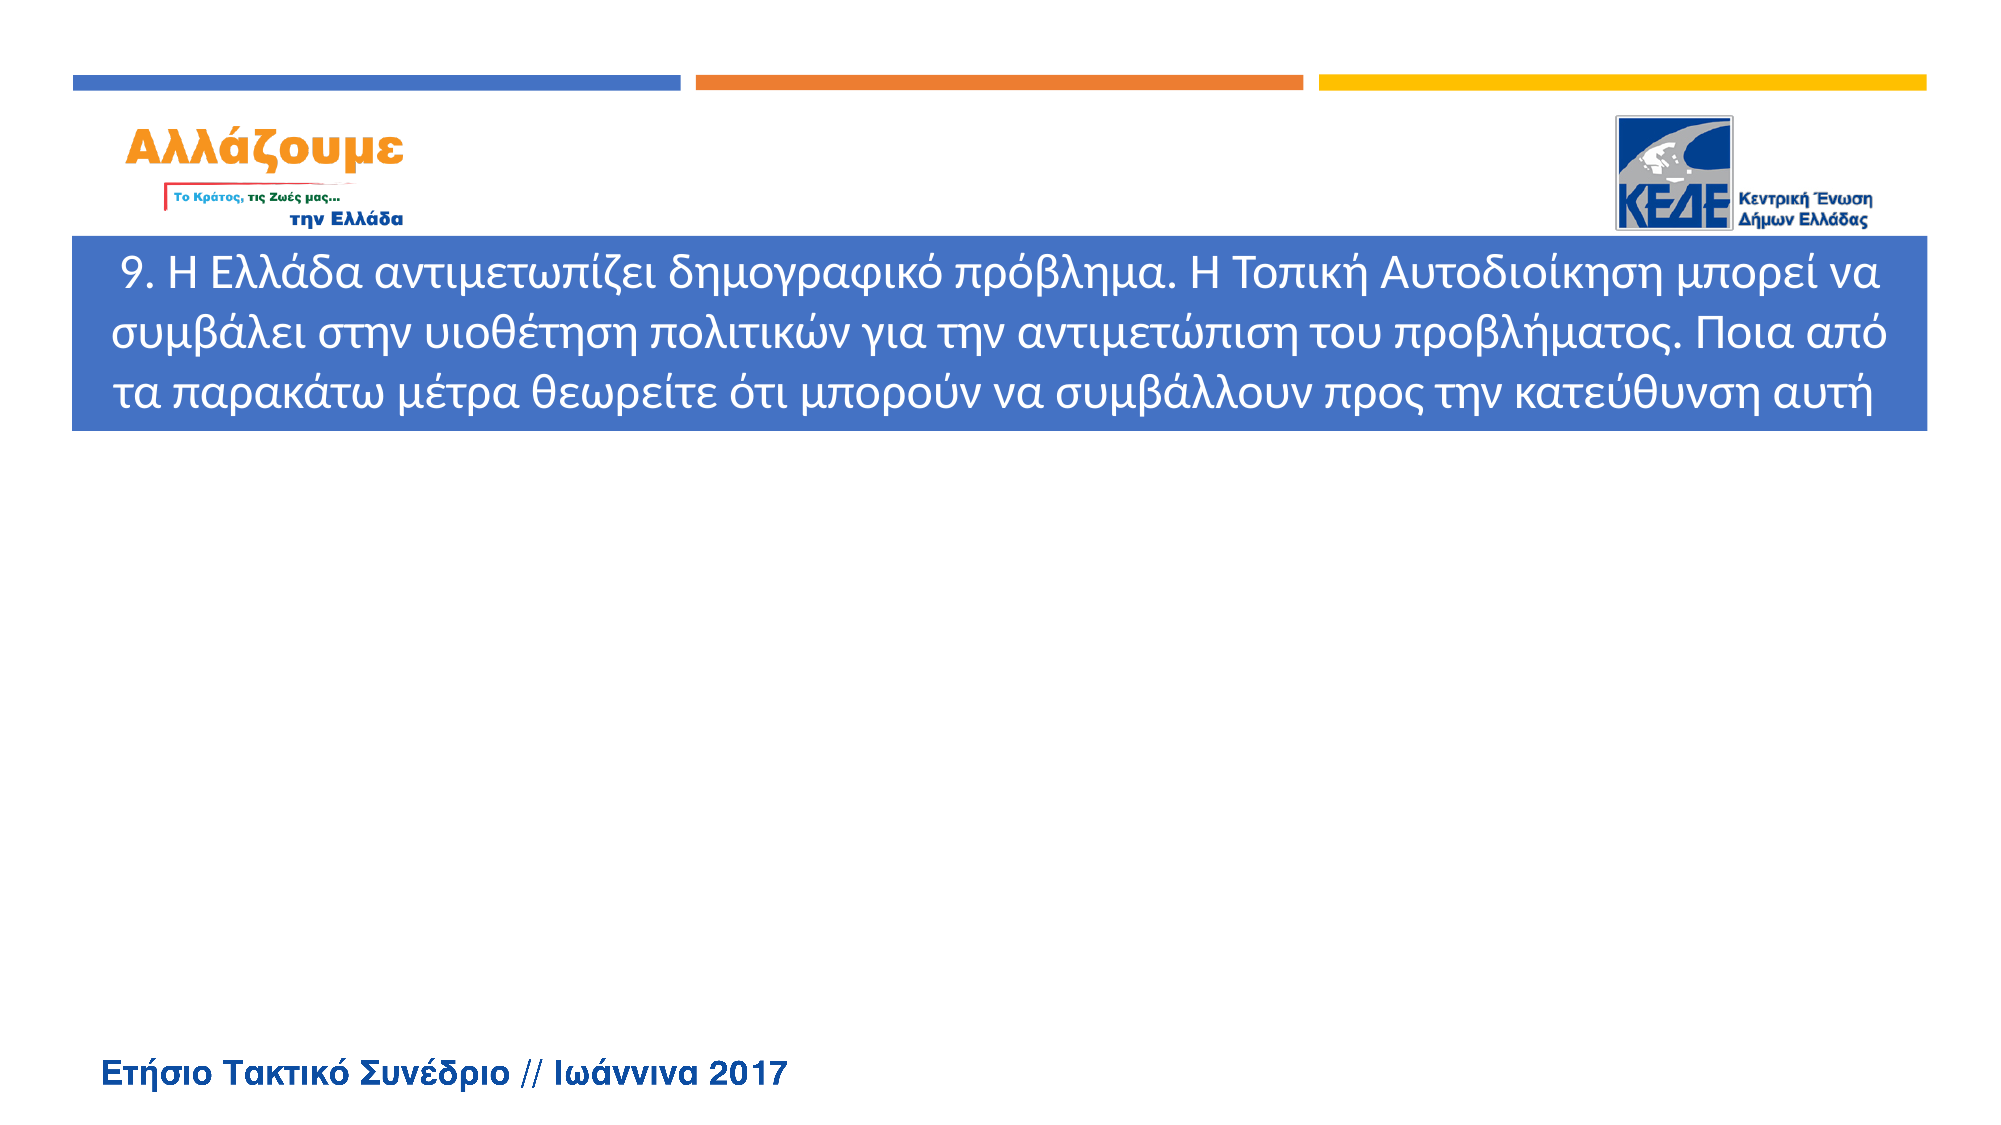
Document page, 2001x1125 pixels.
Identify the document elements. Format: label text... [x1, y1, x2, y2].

picture [50, 1003, 841, 1122]
picture [95, 114, 435, 231]
picture [1611, 108, 1879, 231]
title 9. Η Ελλάδα αντιμετωπίζει δημογραφικό πρόβλημα. Η Τοπική Αυτοδιοίκηση μπορεί να συμβάλει στην υιοθέτηση πολιτικών για την αντιμετώπιση του προβλήματος. Ποια από τα παρακάτω μέτρα θεωρείτε ότι μπορούν να συμβάλλουν προς την κατεύθυνση αυτή [72, 231, 1928, 430]
